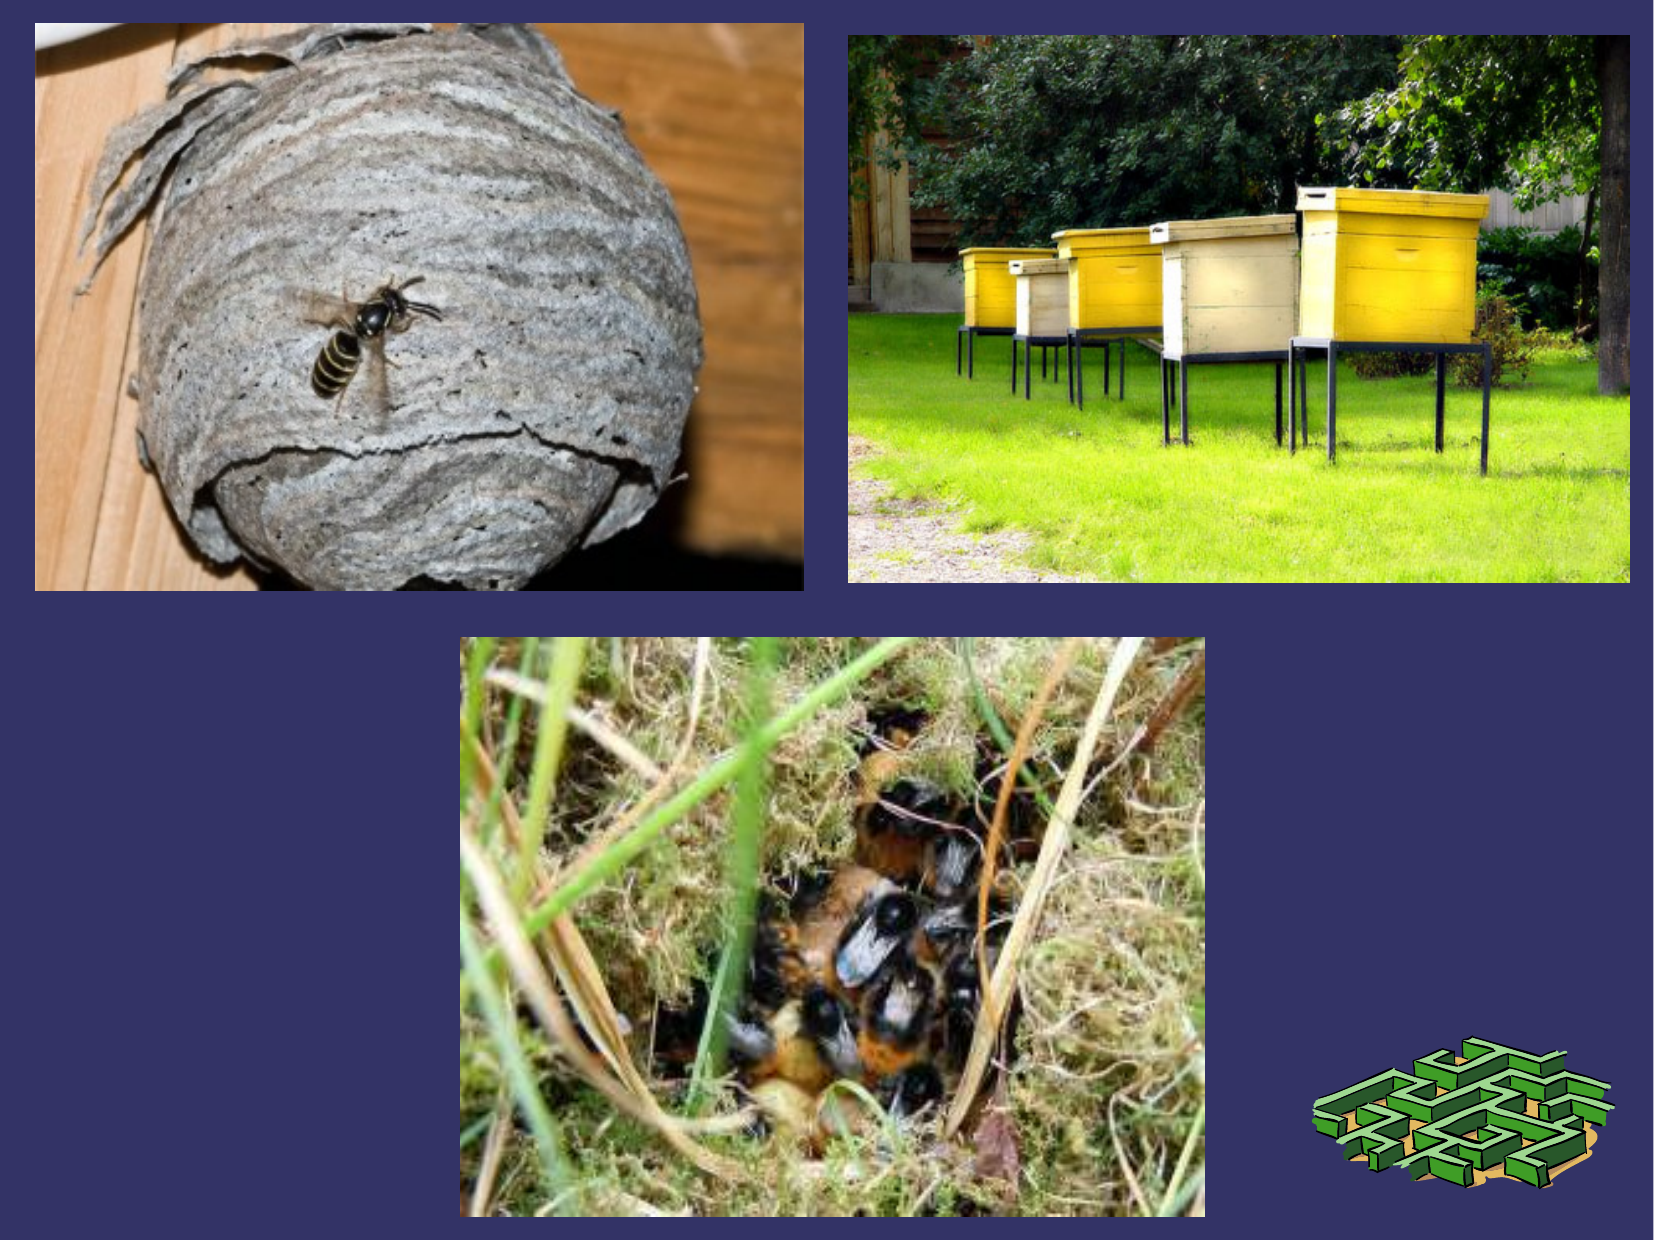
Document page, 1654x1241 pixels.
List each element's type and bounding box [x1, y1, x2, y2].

picture [848, 35, 1630, 583]
picture [460, 637, 1205, 1217]
picture [35, 23, 804, 591]
